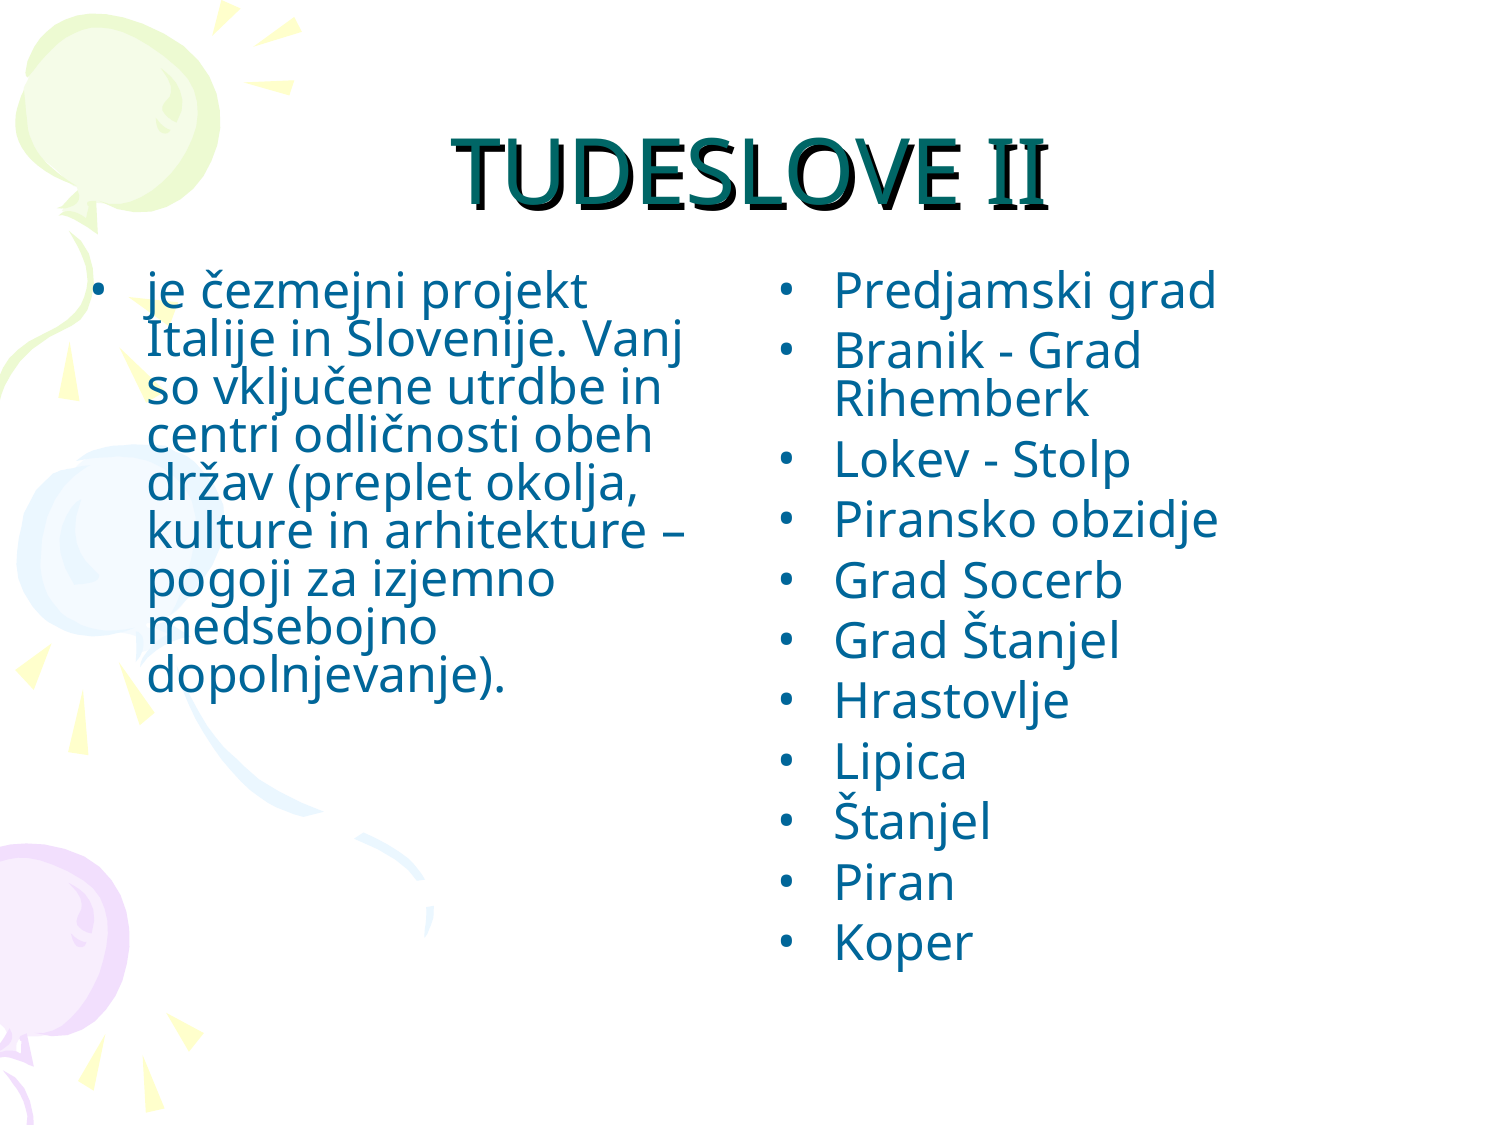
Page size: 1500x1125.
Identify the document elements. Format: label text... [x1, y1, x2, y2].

list je čezmejni projekt Italije in Slovenije. Vanj so vključene utrdbe in centri odličnosti obeh držav (preplet okolja, kulture in arhitekture – pogoji za izjemno medsebojno dopolnjevanje). [75, 262, 738, 994]
list Predjamski grad Branik - Grad Rihemberk Lokev - Stolp Piransko obzidje Grad Socerb Grad Štanjel Hrastovlje Lipica Štanjel Piran Koper [762, 262, 1426, 1005]
title TUDESLOVE II [72, 16, 1426, 233]
